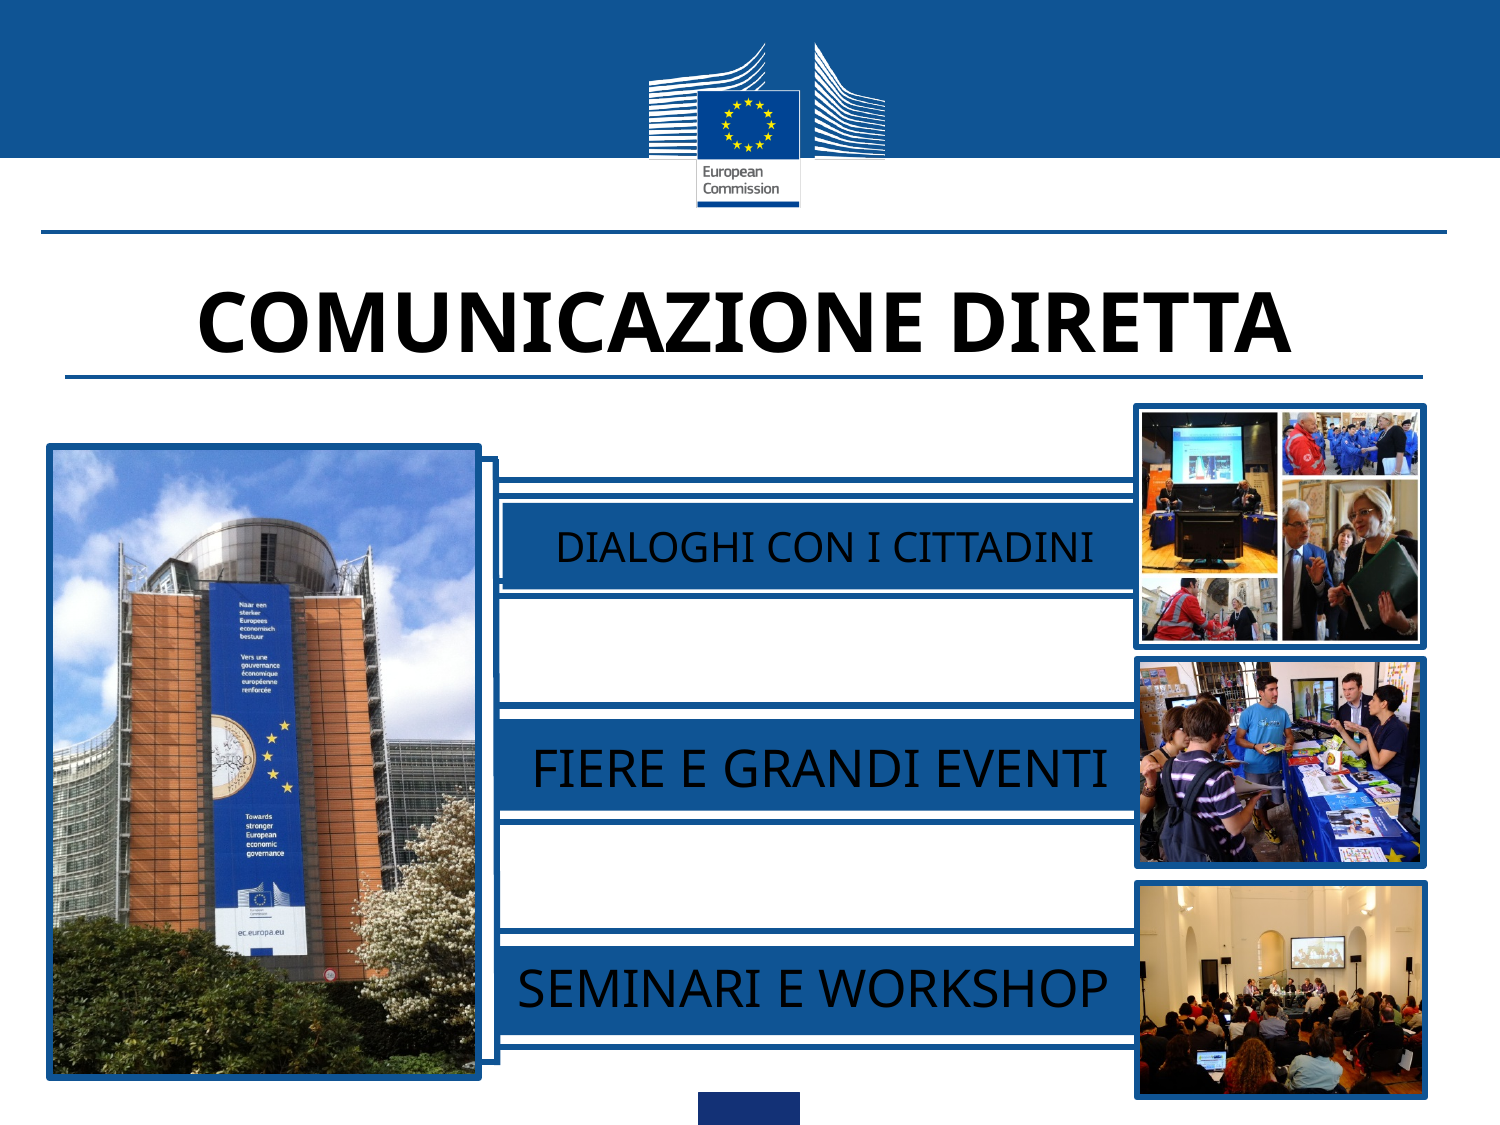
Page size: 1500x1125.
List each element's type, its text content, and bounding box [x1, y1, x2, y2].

picture [53, 450, 475, 1075]
picture [1139, 886, 1422, 1094]
text_box FIERE E GRANDI EVENTI [495, 728, 1146, 806]
text_box [499, 806, 1136, 811]
text_box [498, 948, 1136, 1036]
text_box DIALOGHI CON I CITTADINI [502, 502, 1133, 590]
picture [649, 42, 885, 208]
text_box SEMINARI E WORKSHOP [493, 948, 1134, 1026]
picture [1139, 661, 1421, 863]
picture [1139, 408, 1421, 644]
text_box [499, 724, 1136, 728]
text_box COMUNICAZIONE DIRETTA [17, 242, 1471, 396]
